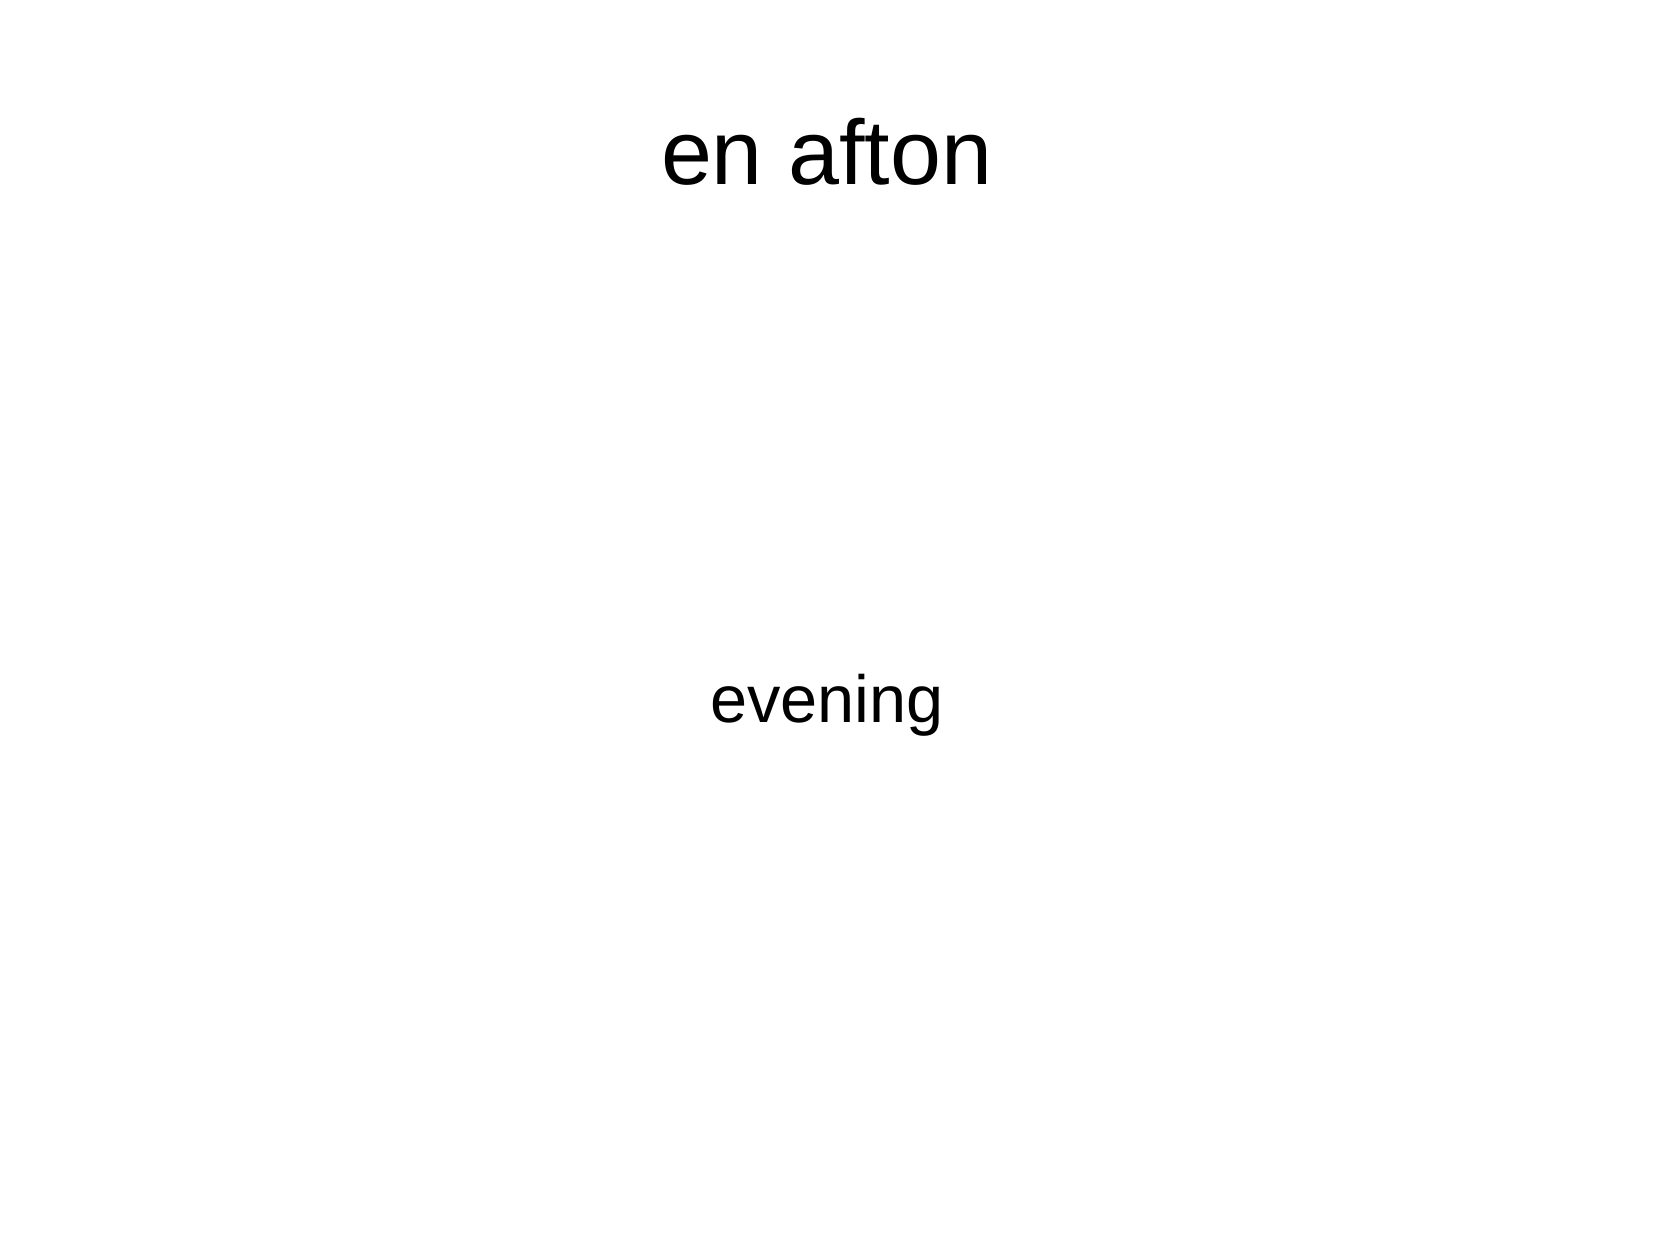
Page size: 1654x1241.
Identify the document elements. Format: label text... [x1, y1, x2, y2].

title en afton [82, 56, 1571, 250]
subtitle evening [82, 297, 1571, 1102]
